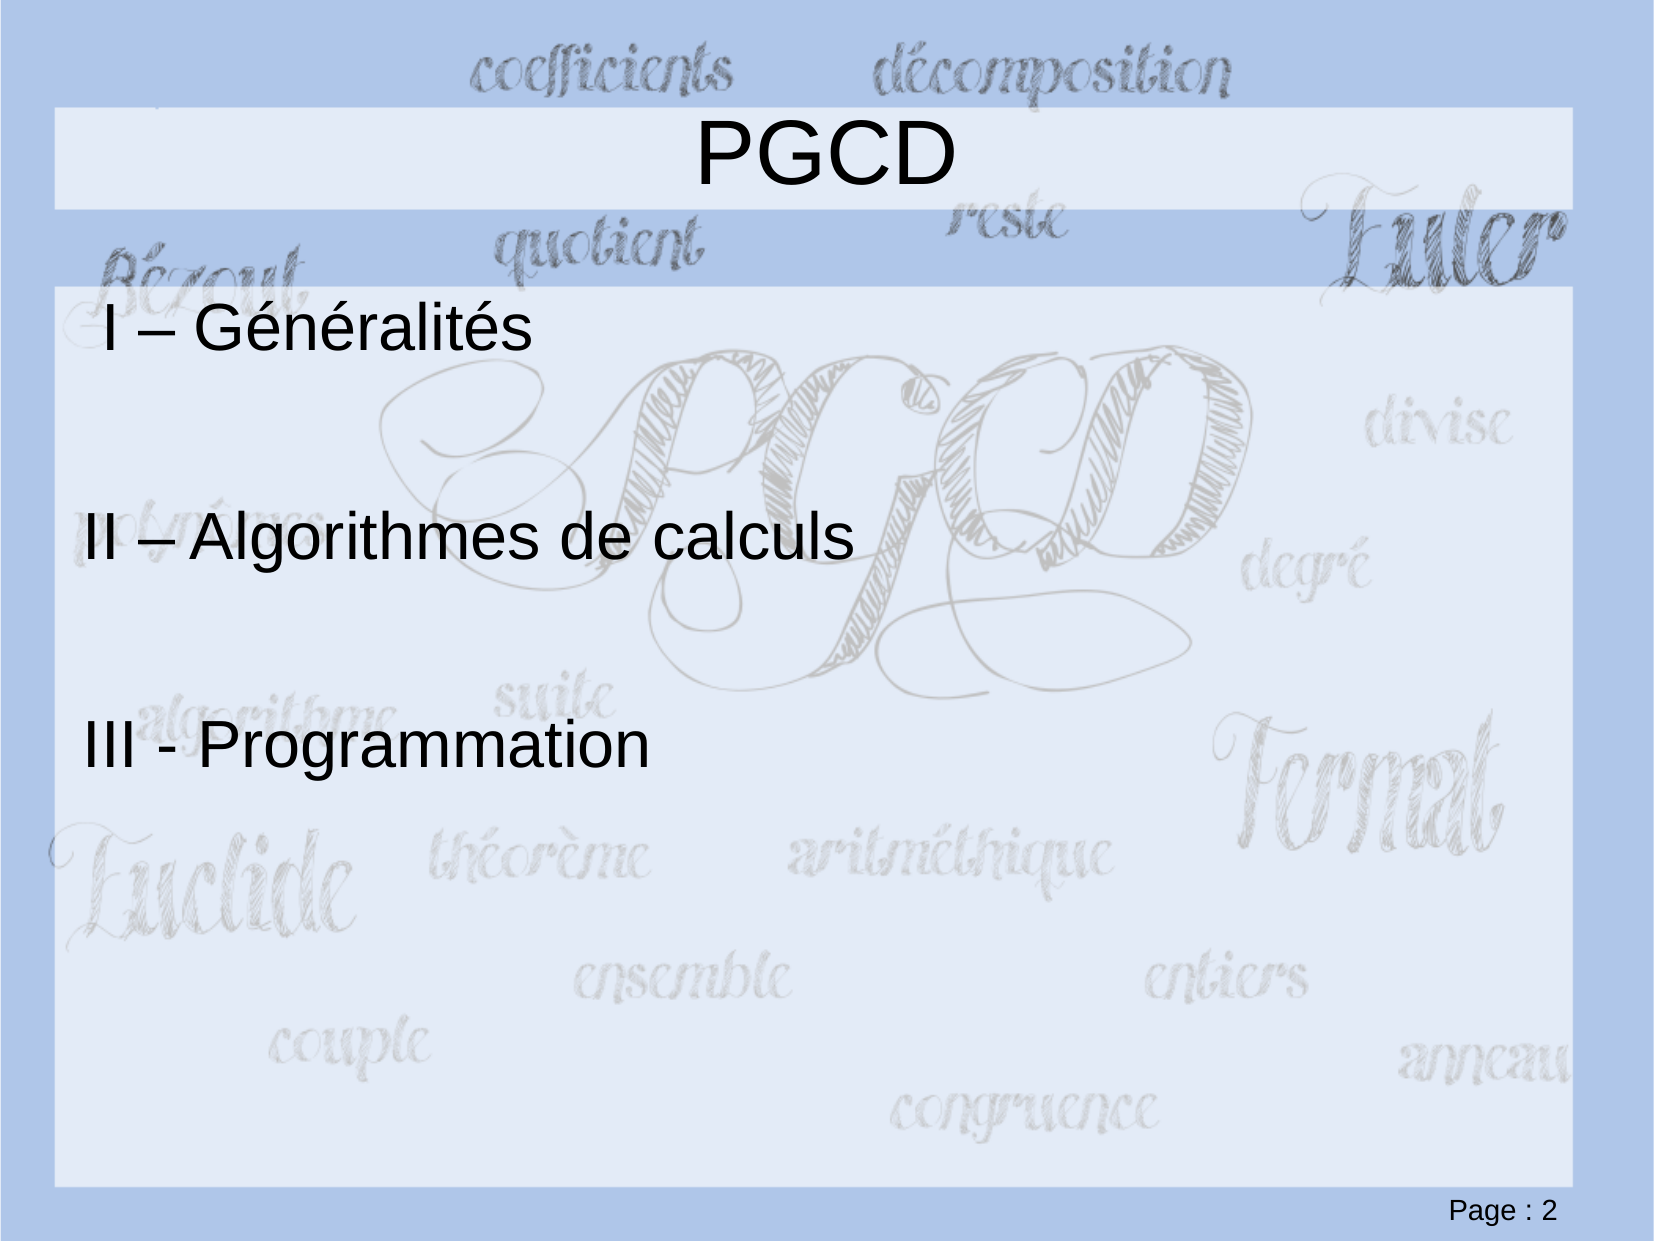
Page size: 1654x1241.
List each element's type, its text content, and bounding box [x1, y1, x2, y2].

picture [0, 0, 1654, 1241]
list I – Généralités II – Algorithmes de calculs III - Programmation [82, 290, 1571, 1010]
title PGCD [82, 49, 1571, 257]
